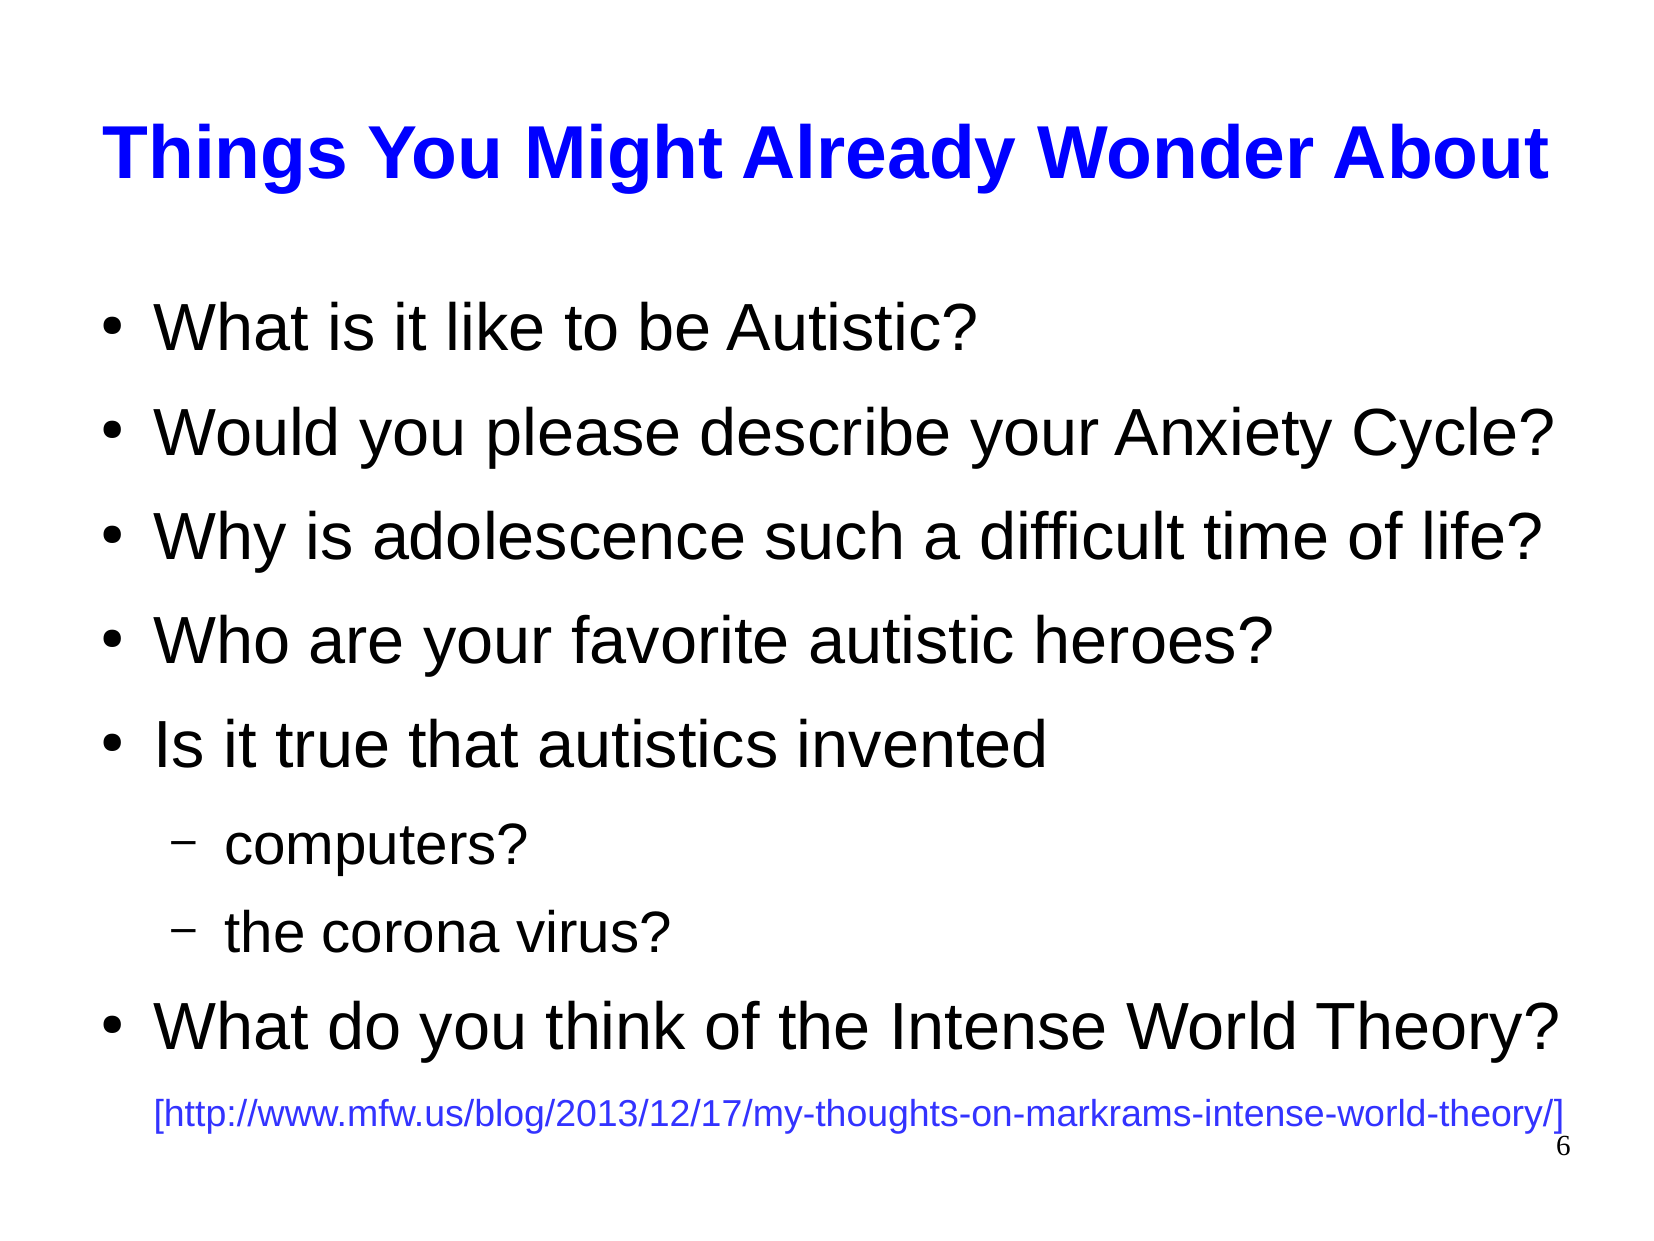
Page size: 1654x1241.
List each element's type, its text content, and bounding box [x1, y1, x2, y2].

list What is it like to be Autistic? Would you please describe your Anxiety Cycle? Why is adolescence such a difficult time of life? Who are your favorite autistic heroes? Is it true that autistics invented computers? the corona virus? What do you think of the Intense World Theory? [http://www.mfw.us/blog/2013/12/17/my-thoughts-on-markrams-intense-world-theory/] [82, 290, 1571, 1207]
title Things You Might Already Wonder About [82, 49, 1571, 257]
